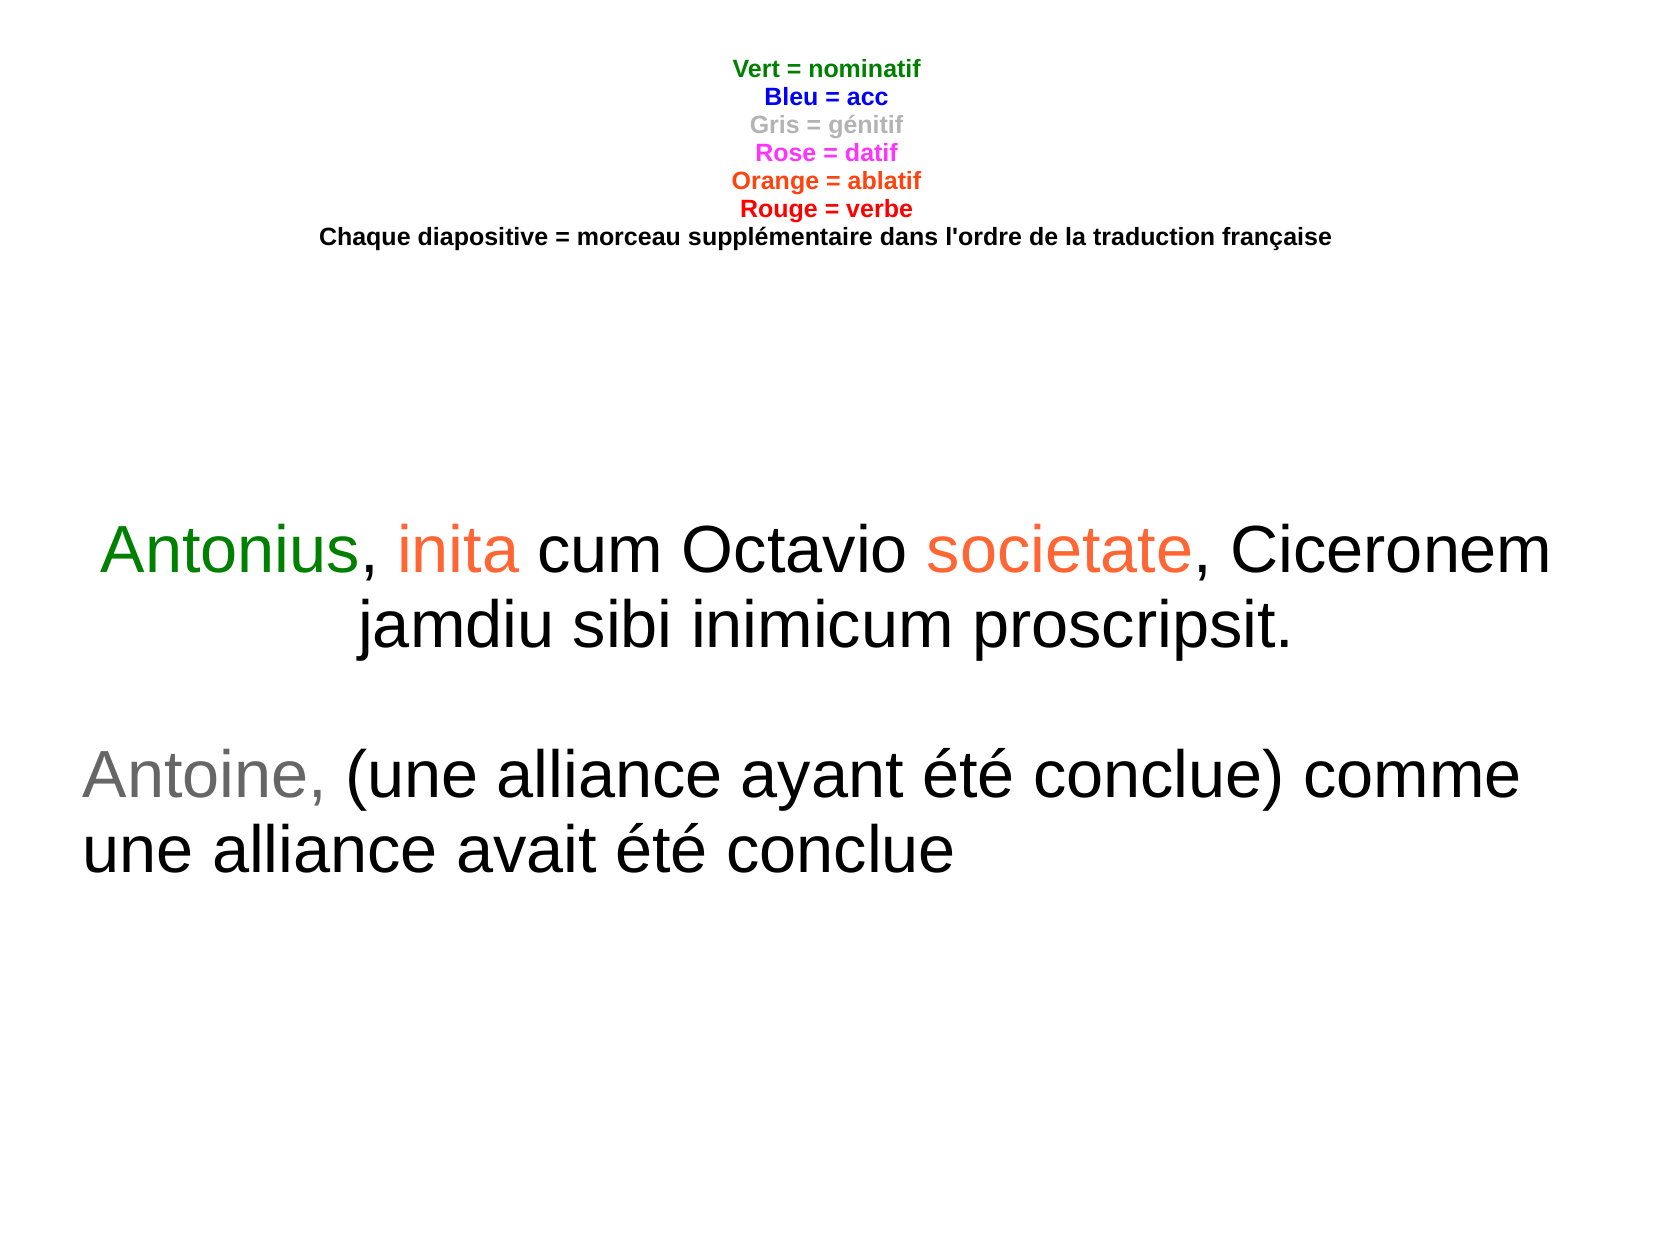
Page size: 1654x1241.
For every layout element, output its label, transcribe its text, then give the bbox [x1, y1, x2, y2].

title Vert = nominatif Bleu = acc Gris = génitif Rose = datif Orange = ablatif Rouge = verbe Chaque diapositive = morceau supplémentaire dans l'ordre de la traduction française [82, 49, 1571, 257]
subtitle Antonius, inita cum Octavio societate, Ciceronem jamdiu sibi inimicum proscripsit. Antoine, (une alliance ayant été conclue) comme une alliance avait été conclue [82, 290, 1571, 1109]
